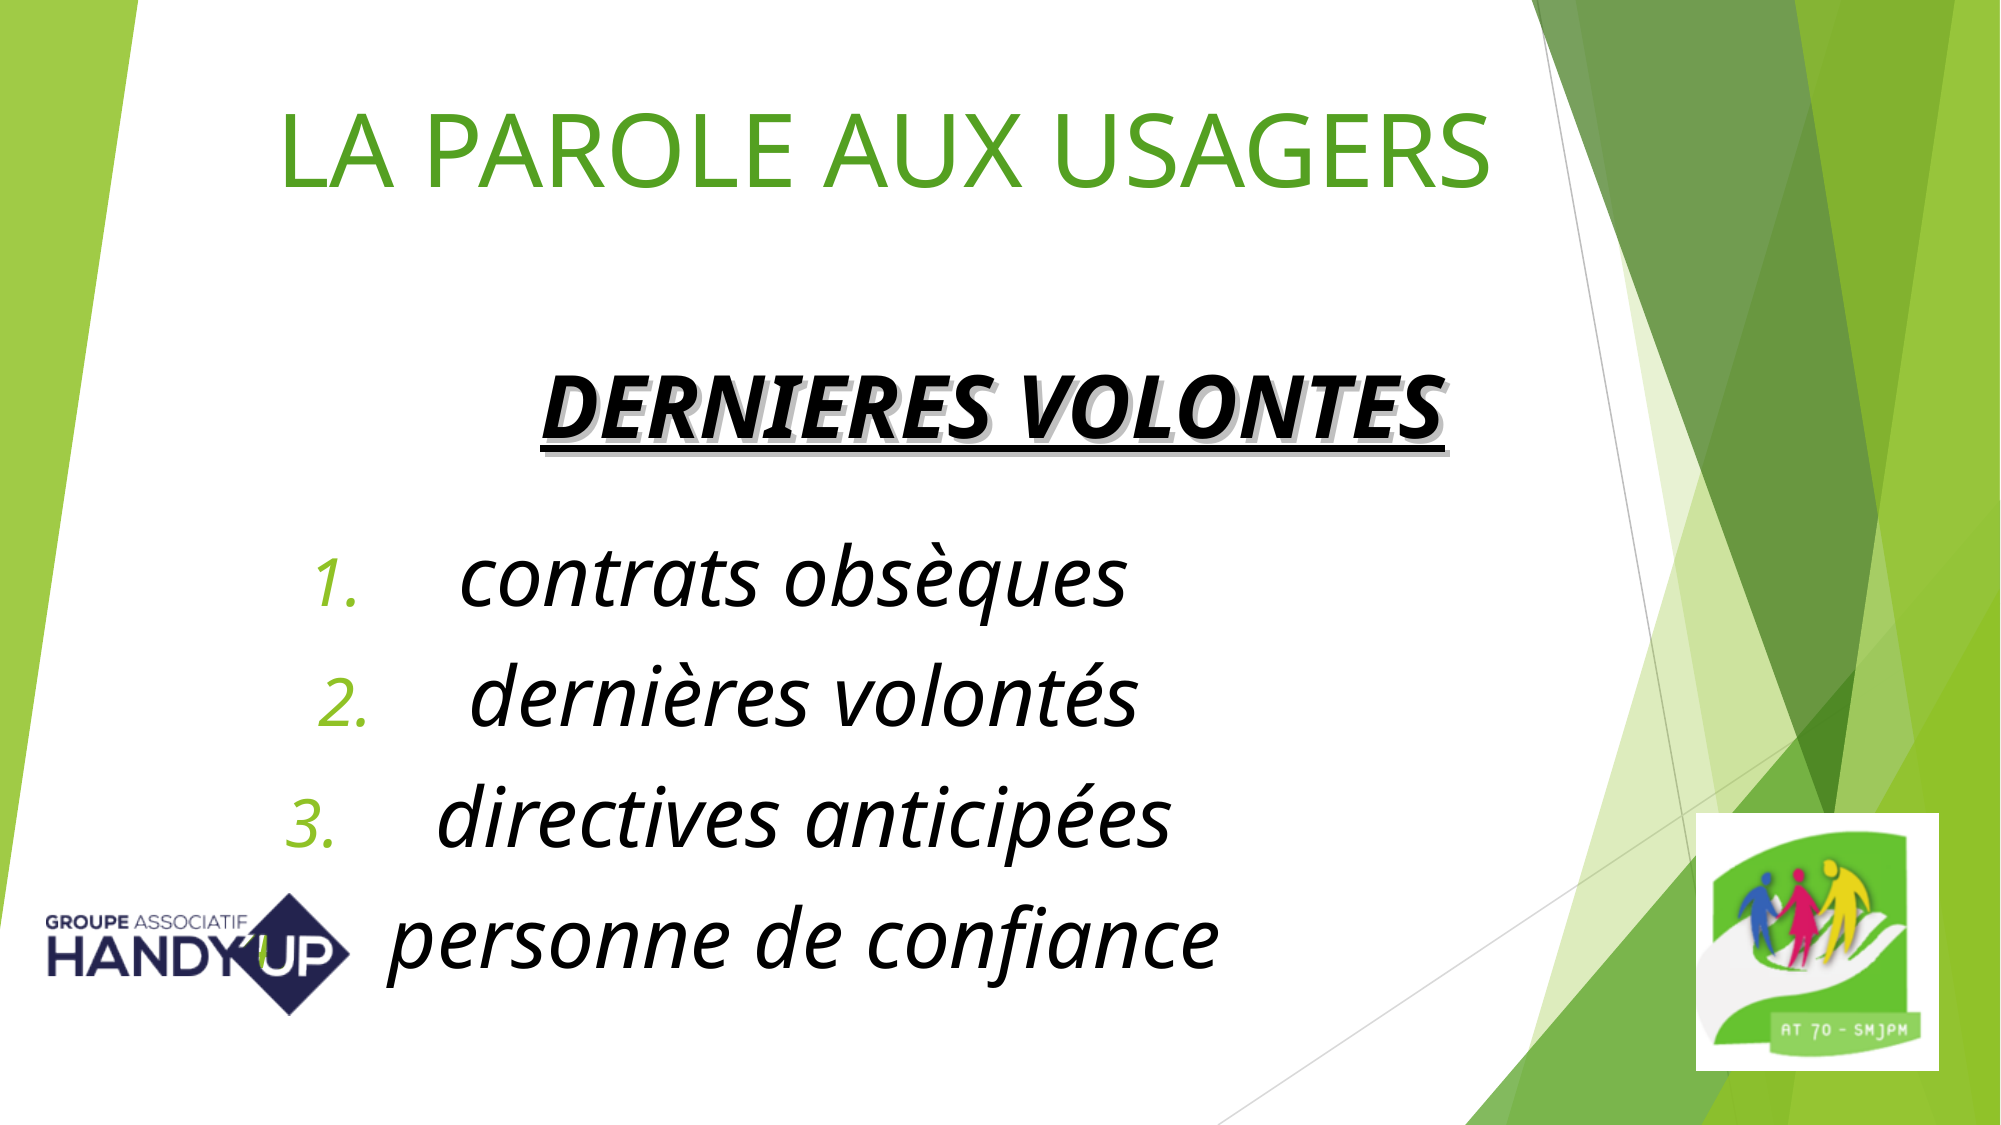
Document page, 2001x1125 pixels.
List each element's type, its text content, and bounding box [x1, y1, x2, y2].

title LA PAROLE AUX USAGERS [261, 6, 1597, 216]
picture [46, 893, 352, 1016]
picture [1696, 813, 1939, 1071]
subtitle DERNIERES VOLONTES contrats obsèques dernières volontés directives anticipées personne de confiance [0, 217, 1868, 1096]
